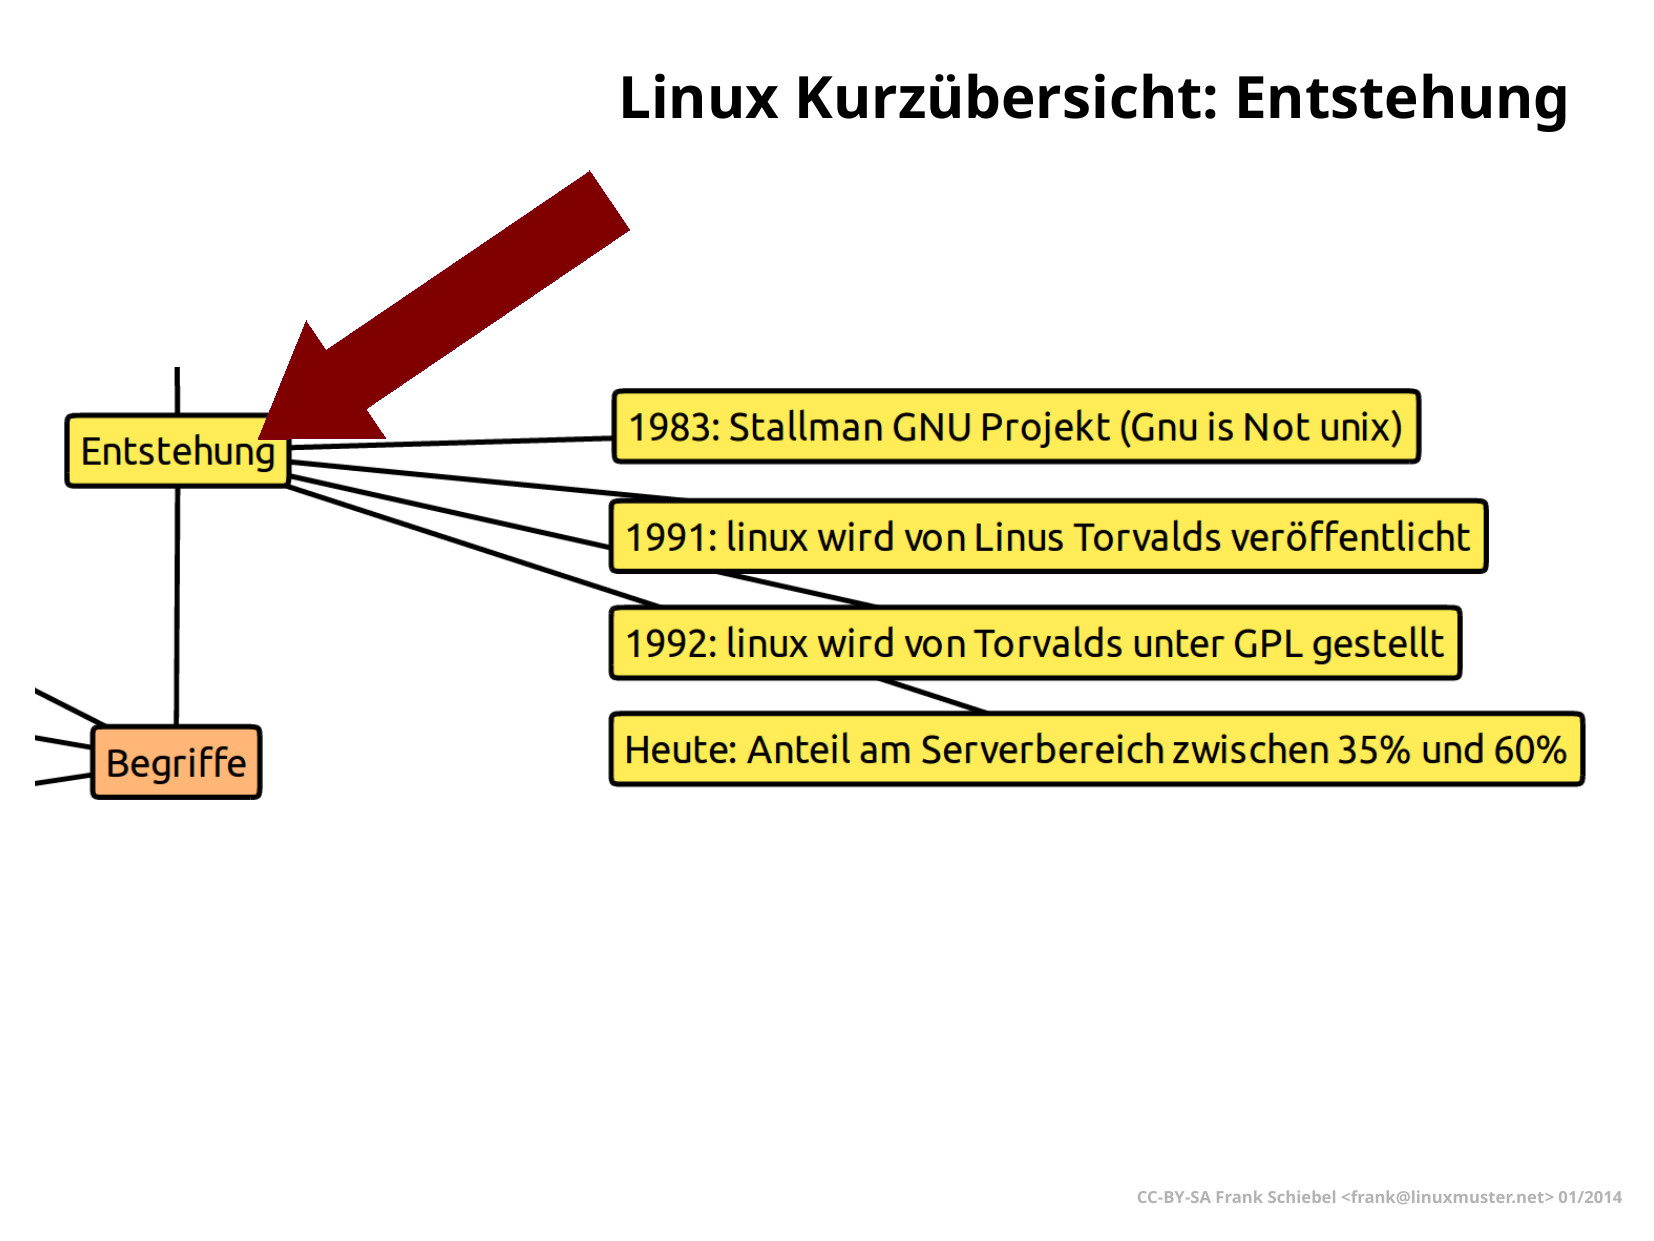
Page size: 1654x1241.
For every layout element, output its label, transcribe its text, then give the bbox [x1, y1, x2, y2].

picture [35, 367, 1637, 863]
title Linux Kurzübersicht: Entstehung [82, 49, 1571, 142]
text_box [258, 170, 630, 440]
text_box CC-BY-SA Frank Schiebel <frank@linuxmuster.net> 01/2014 [1122, 1178, 1621, 1213]
